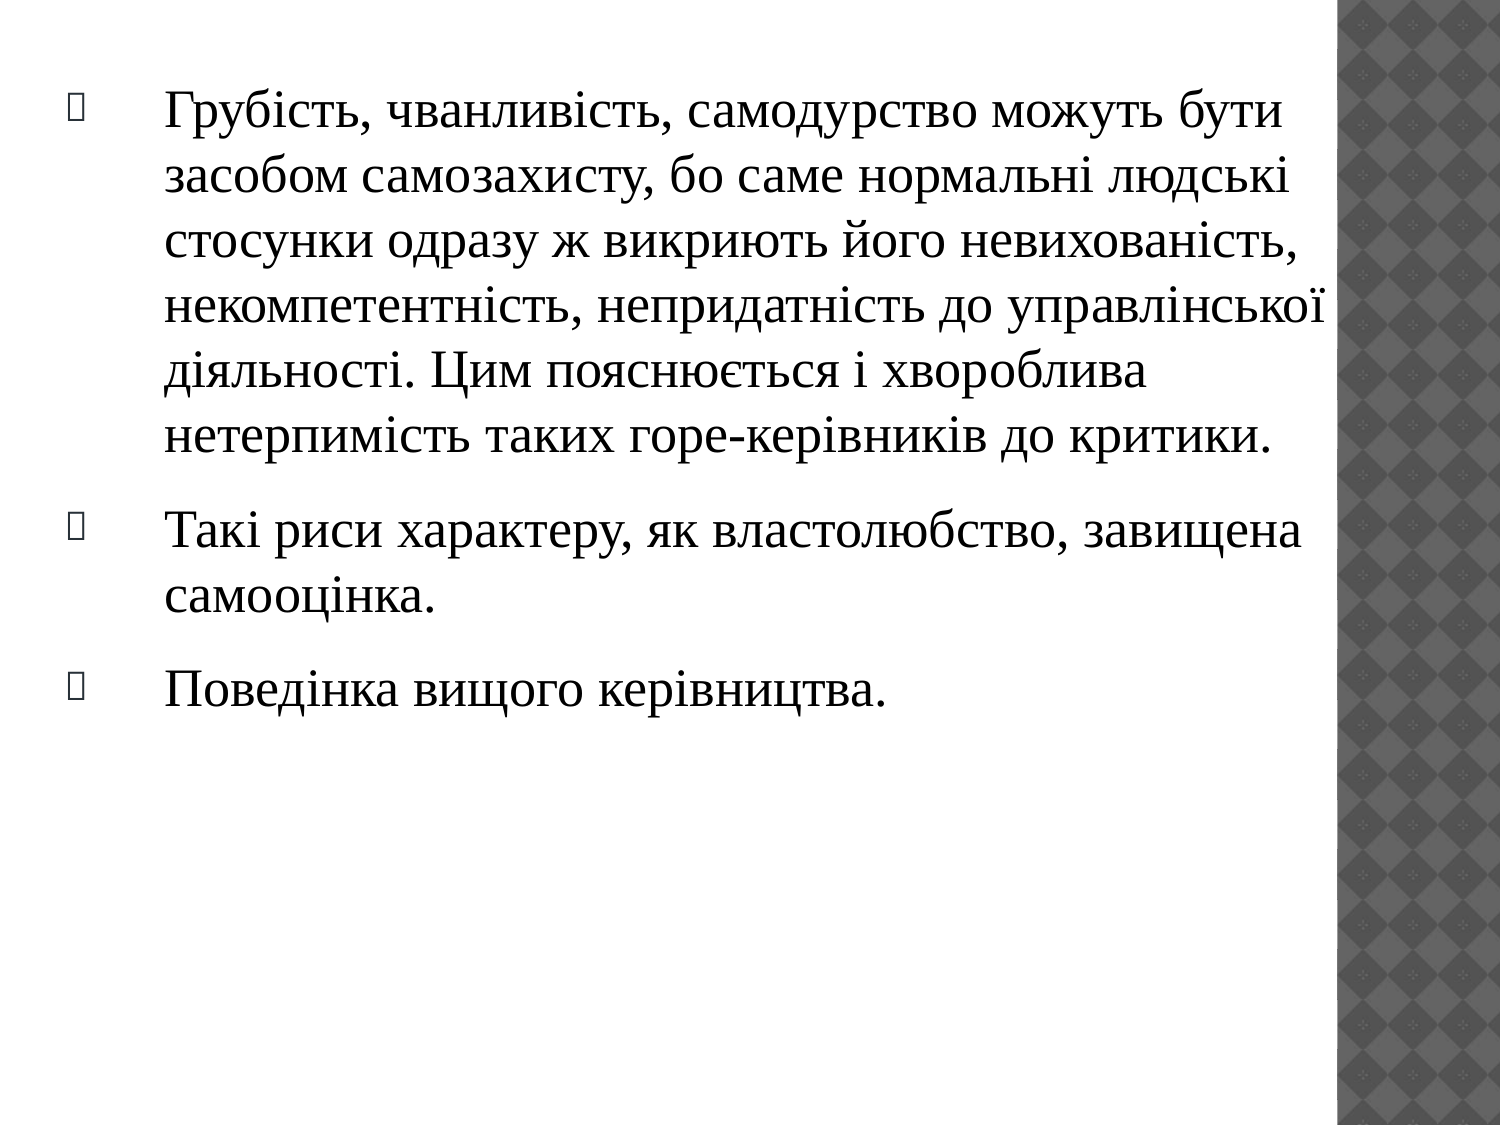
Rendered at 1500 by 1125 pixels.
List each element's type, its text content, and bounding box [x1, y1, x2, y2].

list Грубість, чванливість, самодурство можуть бути засобом самоза­хисту, бо саме нормальні людські стосунки одразу ж викриють його невихованість, некомпетентність, непридатність до управлінської діяльності. Цим пояснюється і хвороблива нетерпимість таких горе-керівників до критики. Такі риси характеру, як властолюбство, завищена самооцінка. Поведінка вищого керівництва. [49, 66, 1451, 1001]
picture [1337, 0, 1500, 1125]
